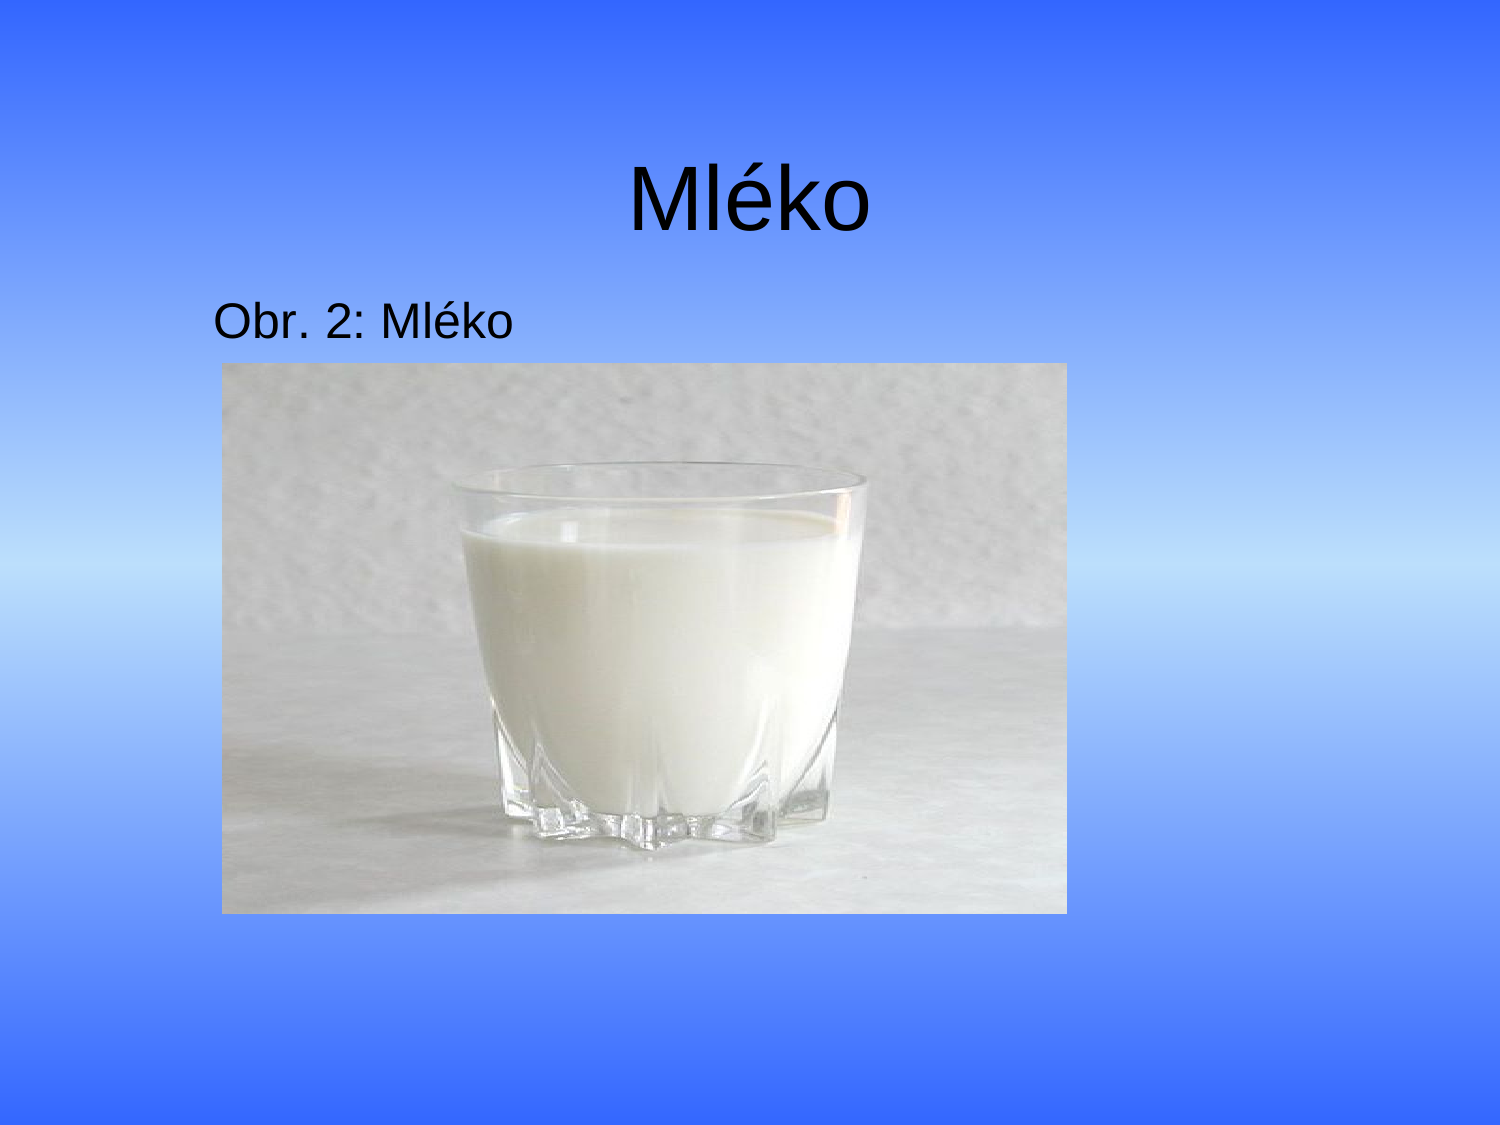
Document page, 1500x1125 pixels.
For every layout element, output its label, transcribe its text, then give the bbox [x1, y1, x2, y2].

text_box [222, 363, 1067, 915]
title Mléko [112, 99, 1388, 288]
text_box Obr. 2: Mléko [199, 281, 538, 357]
